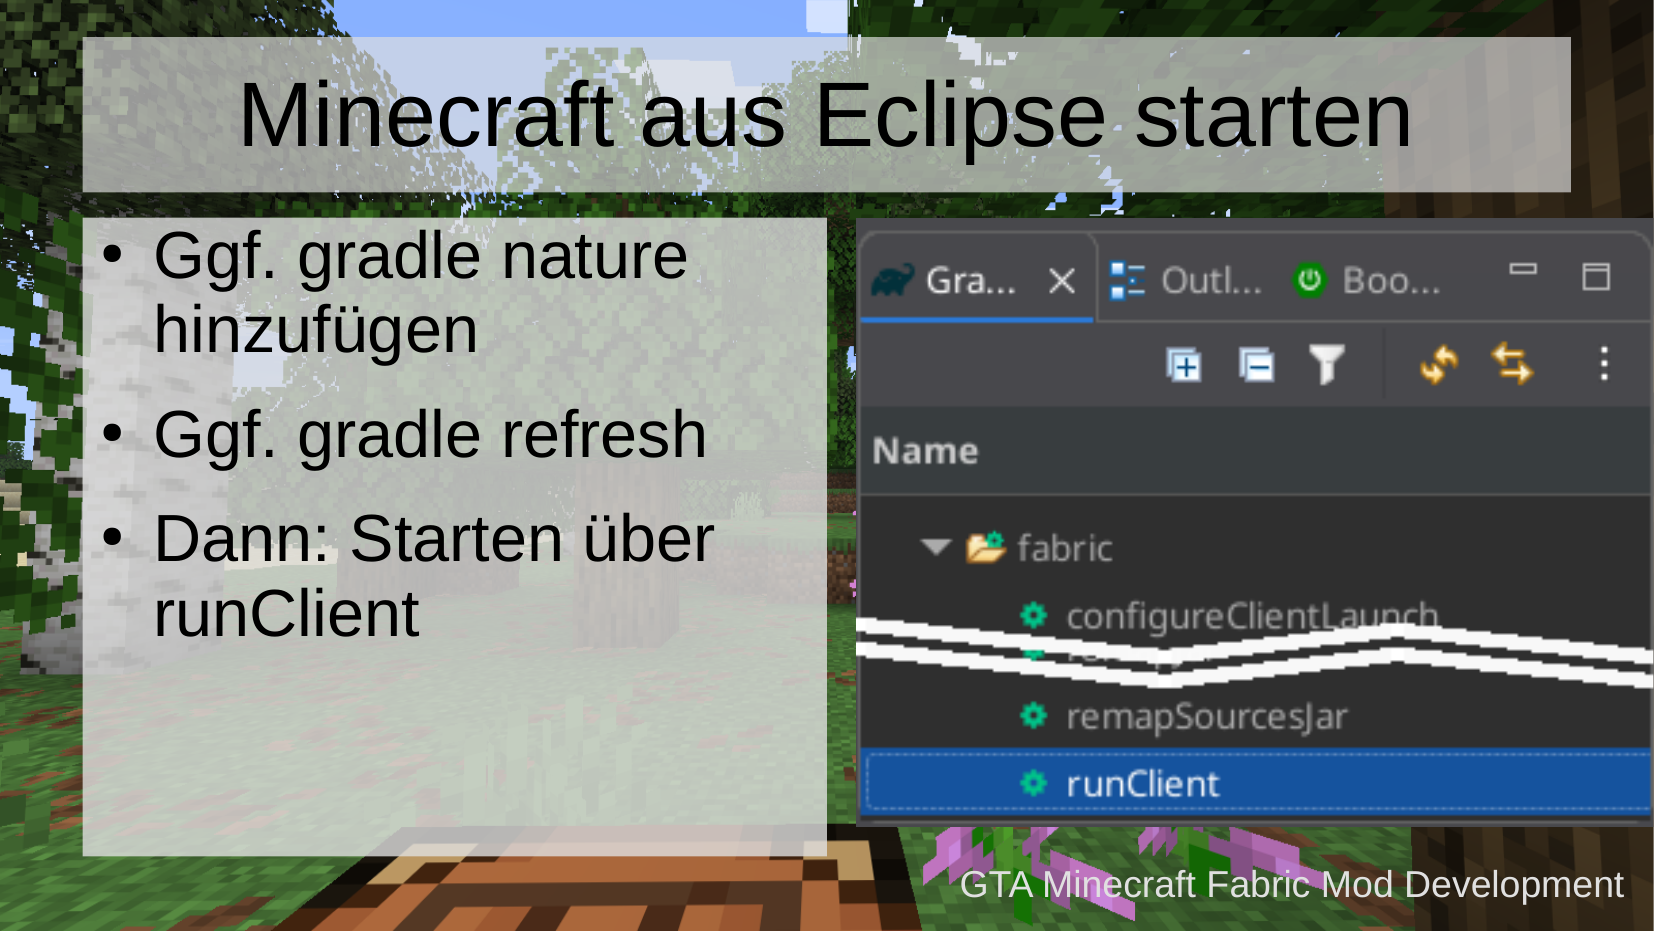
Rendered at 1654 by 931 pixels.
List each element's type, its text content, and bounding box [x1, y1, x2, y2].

title Minecraft aus Eclipse starten [82, 37, 1571, 193]
list Ggf. gradle nature hinzufügen Ggf. gradle refresh Dann: Starten über runClient [82, 217, 827, 857]
picture [0, 0, 1654, 931]
